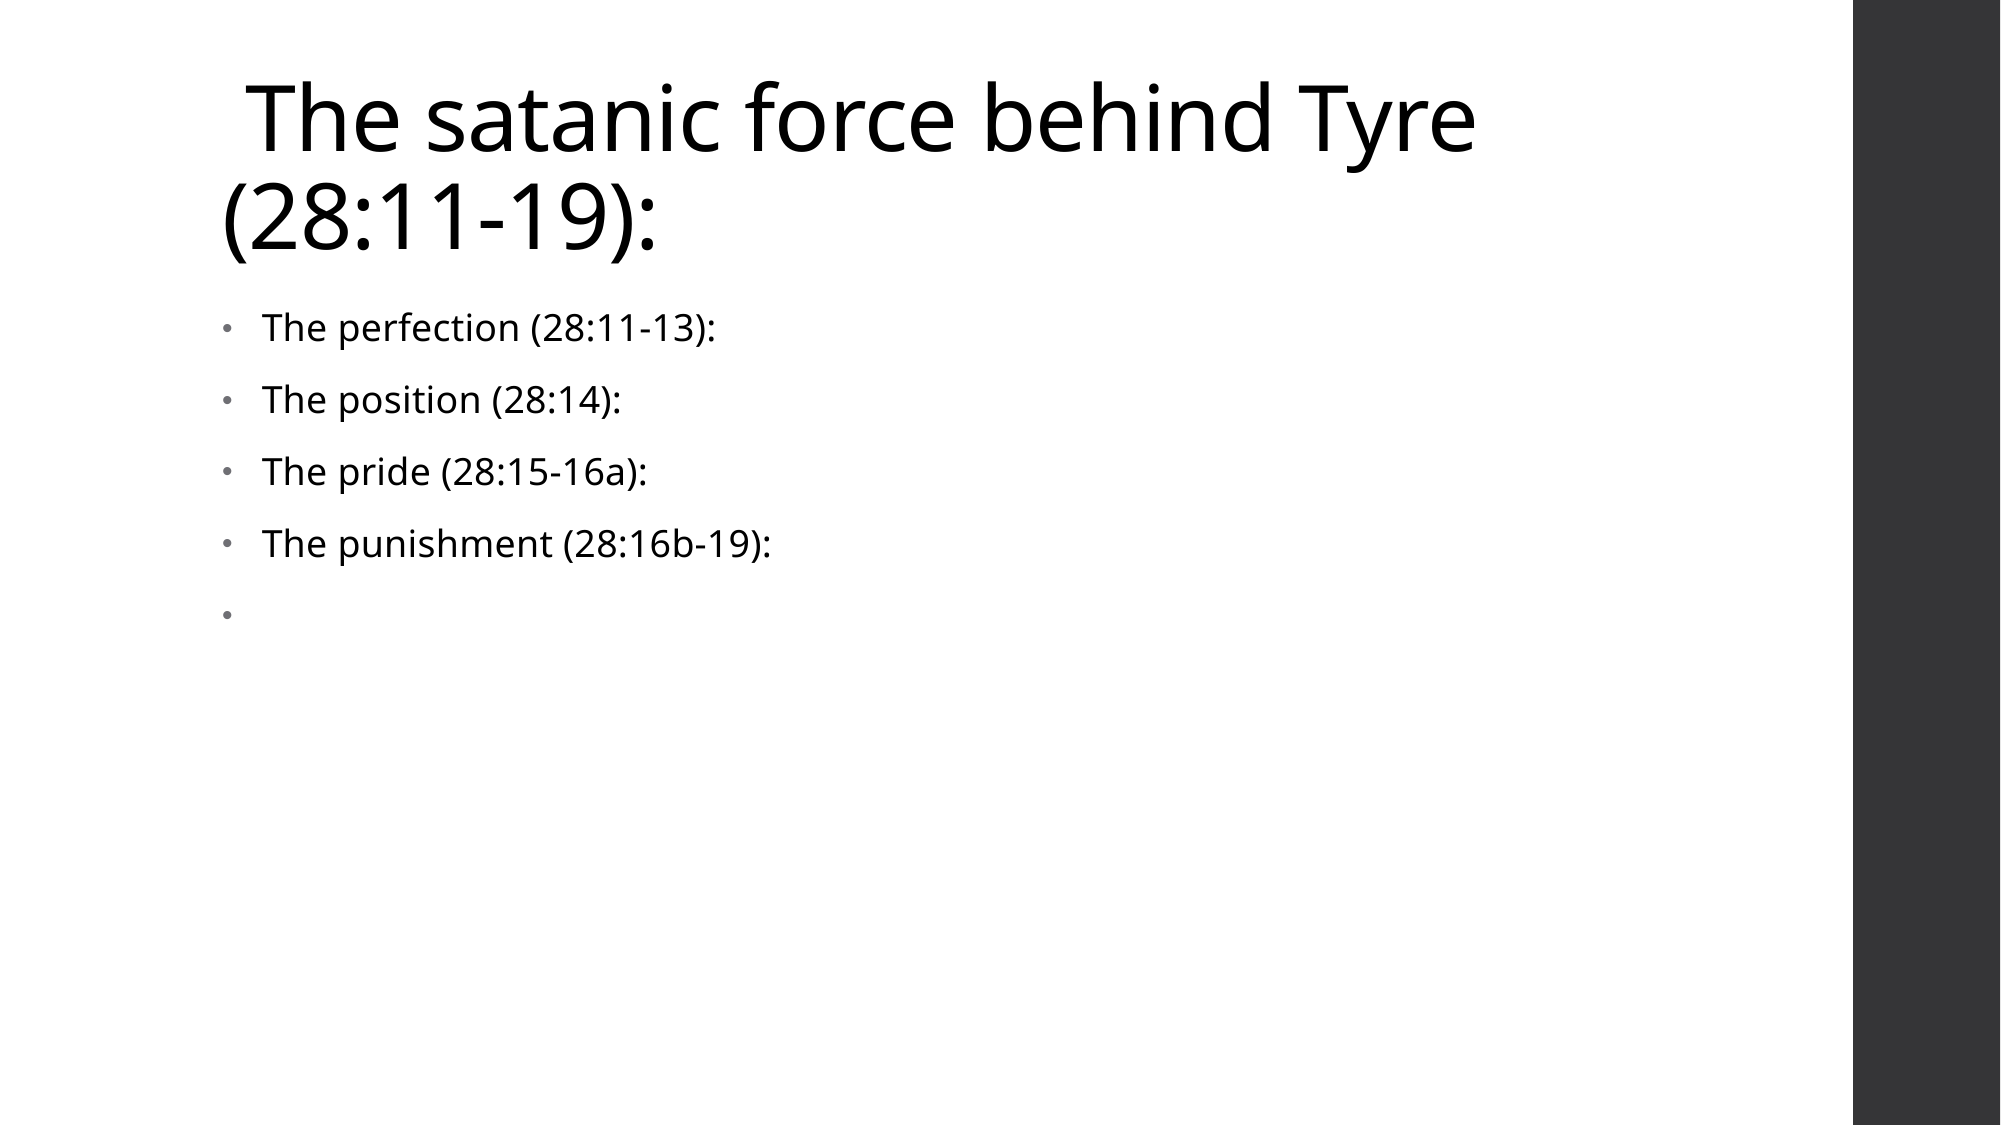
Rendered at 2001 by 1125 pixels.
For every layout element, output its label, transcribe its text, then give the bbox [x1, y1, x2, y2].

title The satanic force behind Tyre (28:11-19): [206, 60, 1797, 278]
list The perfection (28:11-13): The position (28:14): The pride (28:15-16a): The punishment (28:16b-19): [206, 299, 1617, 1014]
